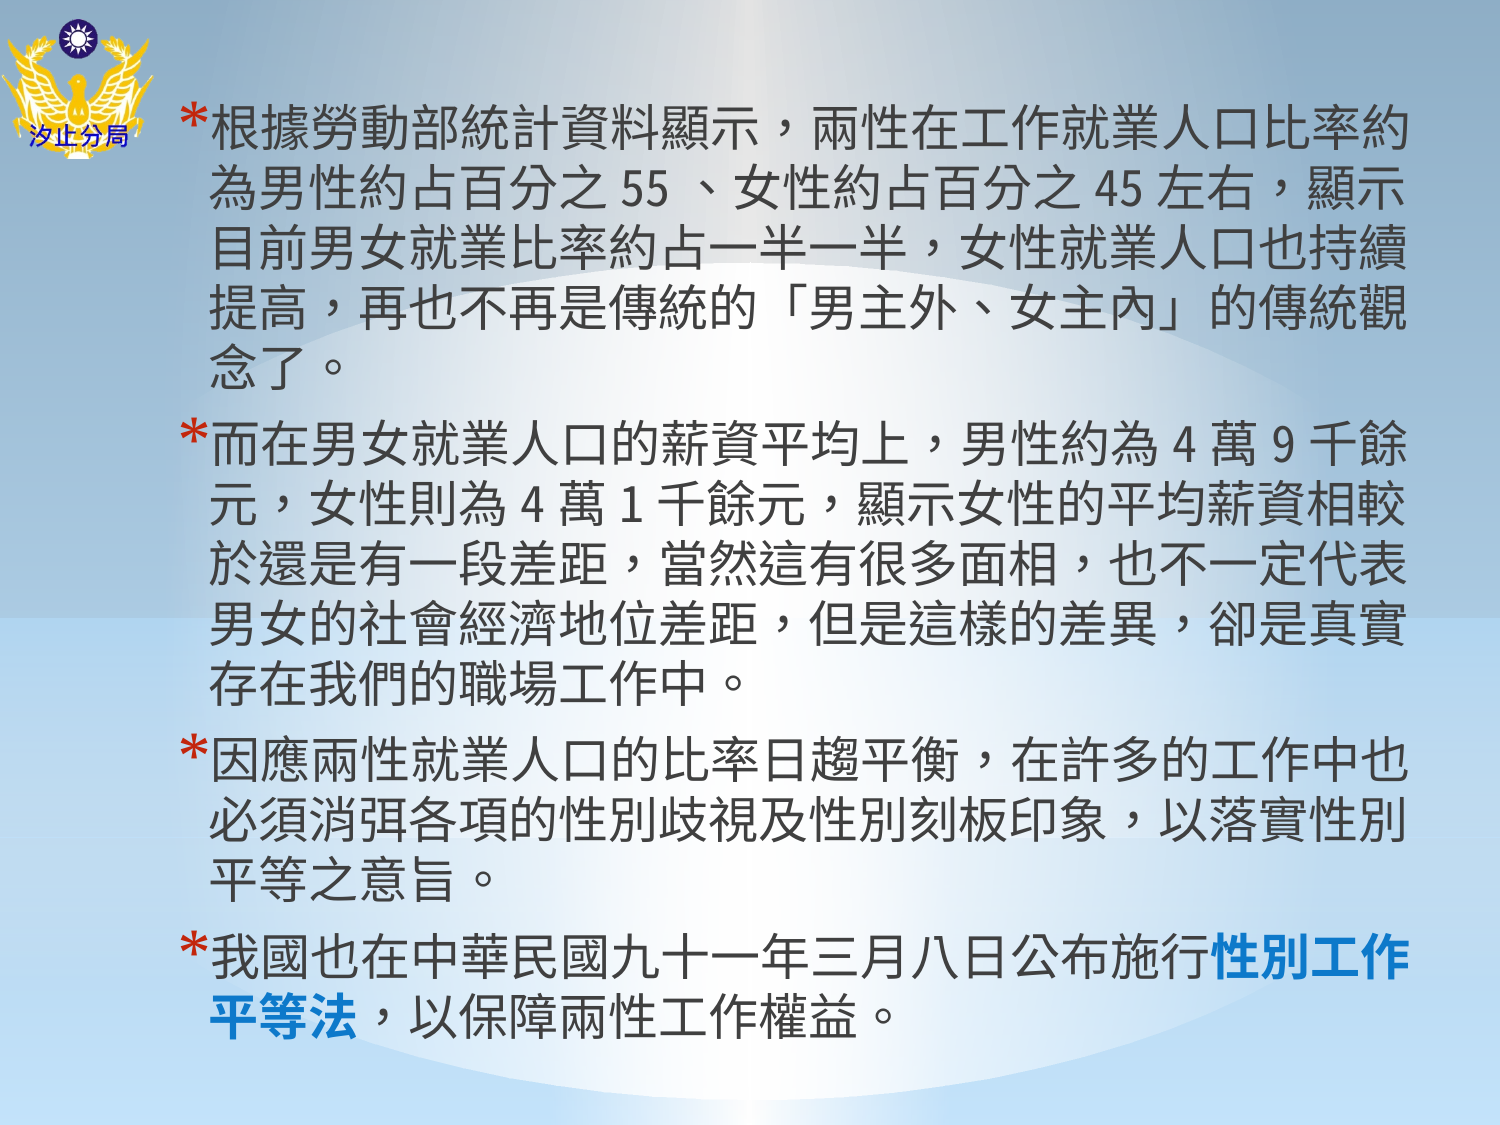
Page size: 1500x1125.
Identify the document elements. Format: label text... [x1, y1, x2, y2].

list 根據勞動部統計資料顯示，兩性在工作就業人口比率約為男性約占百分之55、女性約占百分之45左右，顯示目前男女就業比率約占一半一半，女性就業人口也持續提高，再也不再是傳統的「男主外、女主內」的傳統觀念了。 而在男女就業人口的薪資平均上，男性約為4萬9千餘元，女性則為4萬1千餘元，顯示女性的平均薪資相較於還是有一段差距，當然這有很多面相，也不一定代表男女的社會經濟地位差距，但是這樣的差異，卻是真實存在我們的職場工作中。 因應兩性就業人口的比率日趨平衡，在許多的工作中也必須消弭各項的性別歧視及性別刻板印象，以落實性別平等之意旨。 我國也在中華民國九十一年三月八日公布施行性別工作平等法，以保障兩性工作權益。 [155, 88, 1467, 1093]
picture [0, 19, 156, 159]
